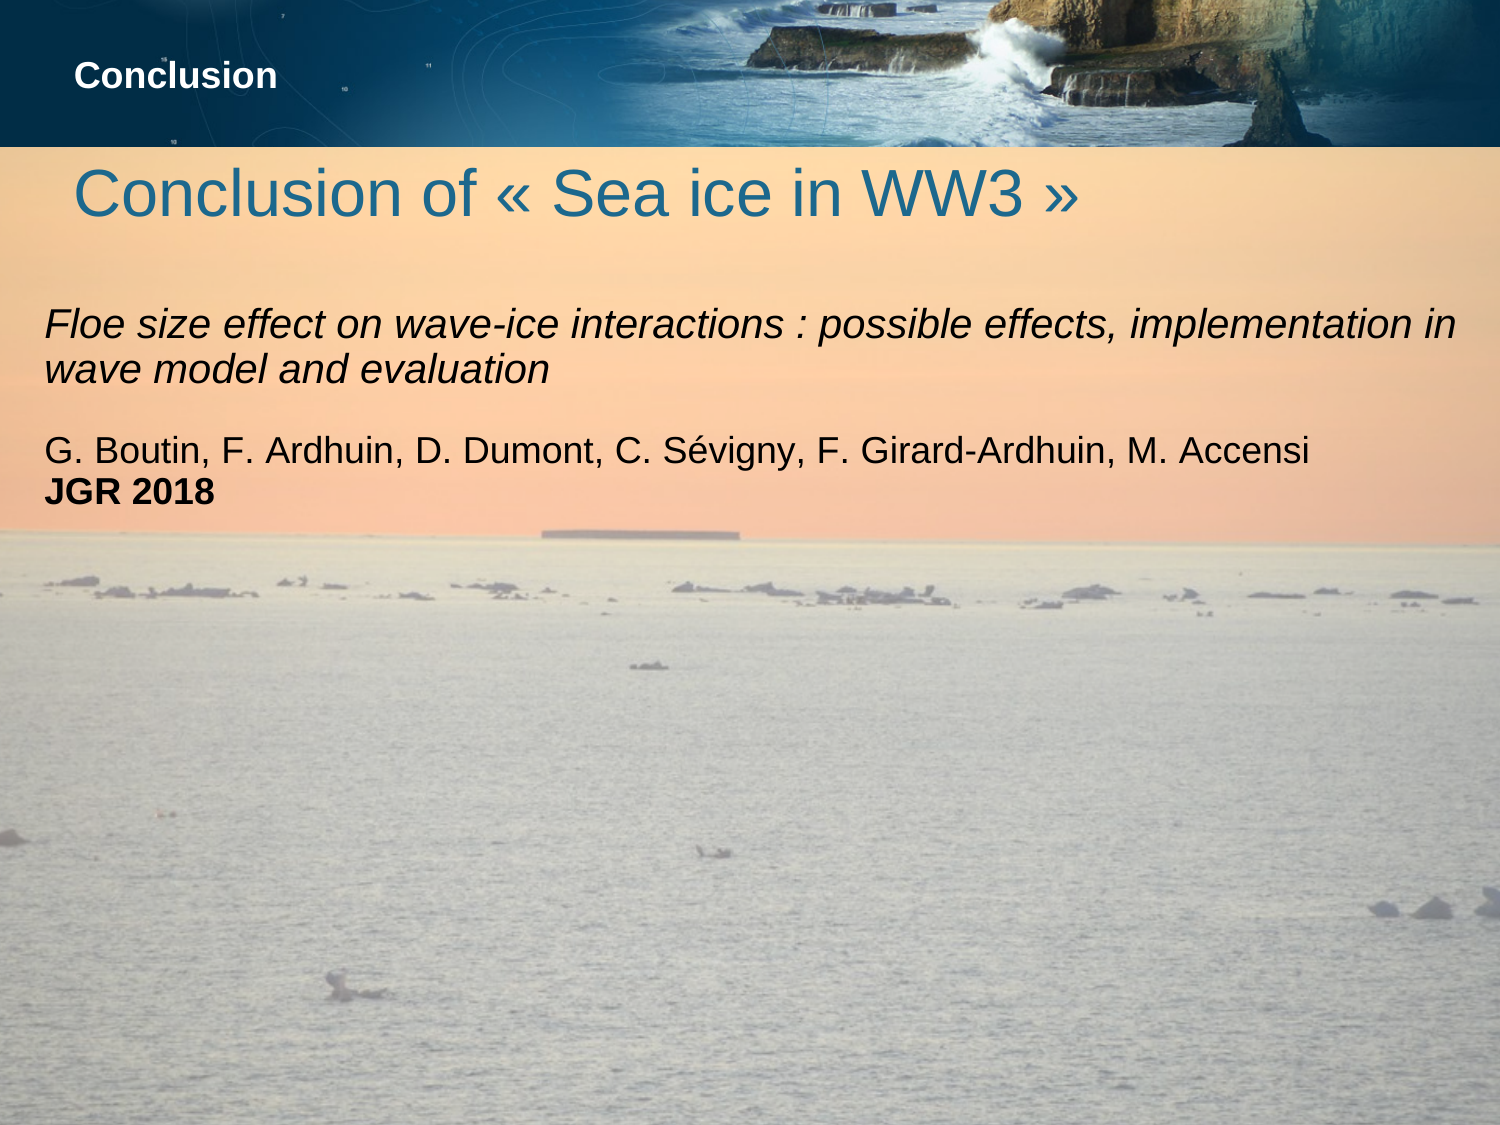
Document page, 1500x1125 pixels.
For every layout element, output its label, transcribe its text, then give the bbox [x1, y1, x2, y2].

text_box G. Boutin, F. Ardhuin, D. Dumont, C. Sévigny, F. Girard-Ardhuin, M. Accensi JGR 2018 [29, 424, 1477, 553]
title Conclusion of « Sea ice in WW3 » [59, 102, 1244, 278]
title Conclusion [59, 29, 1093, 119]
text_box Floe size effect on wave-ice interactions : possible effects, implementation in wave model and evaluation [29, 295, 1477, 424]
picture [0, 0, 1500, 1125]
